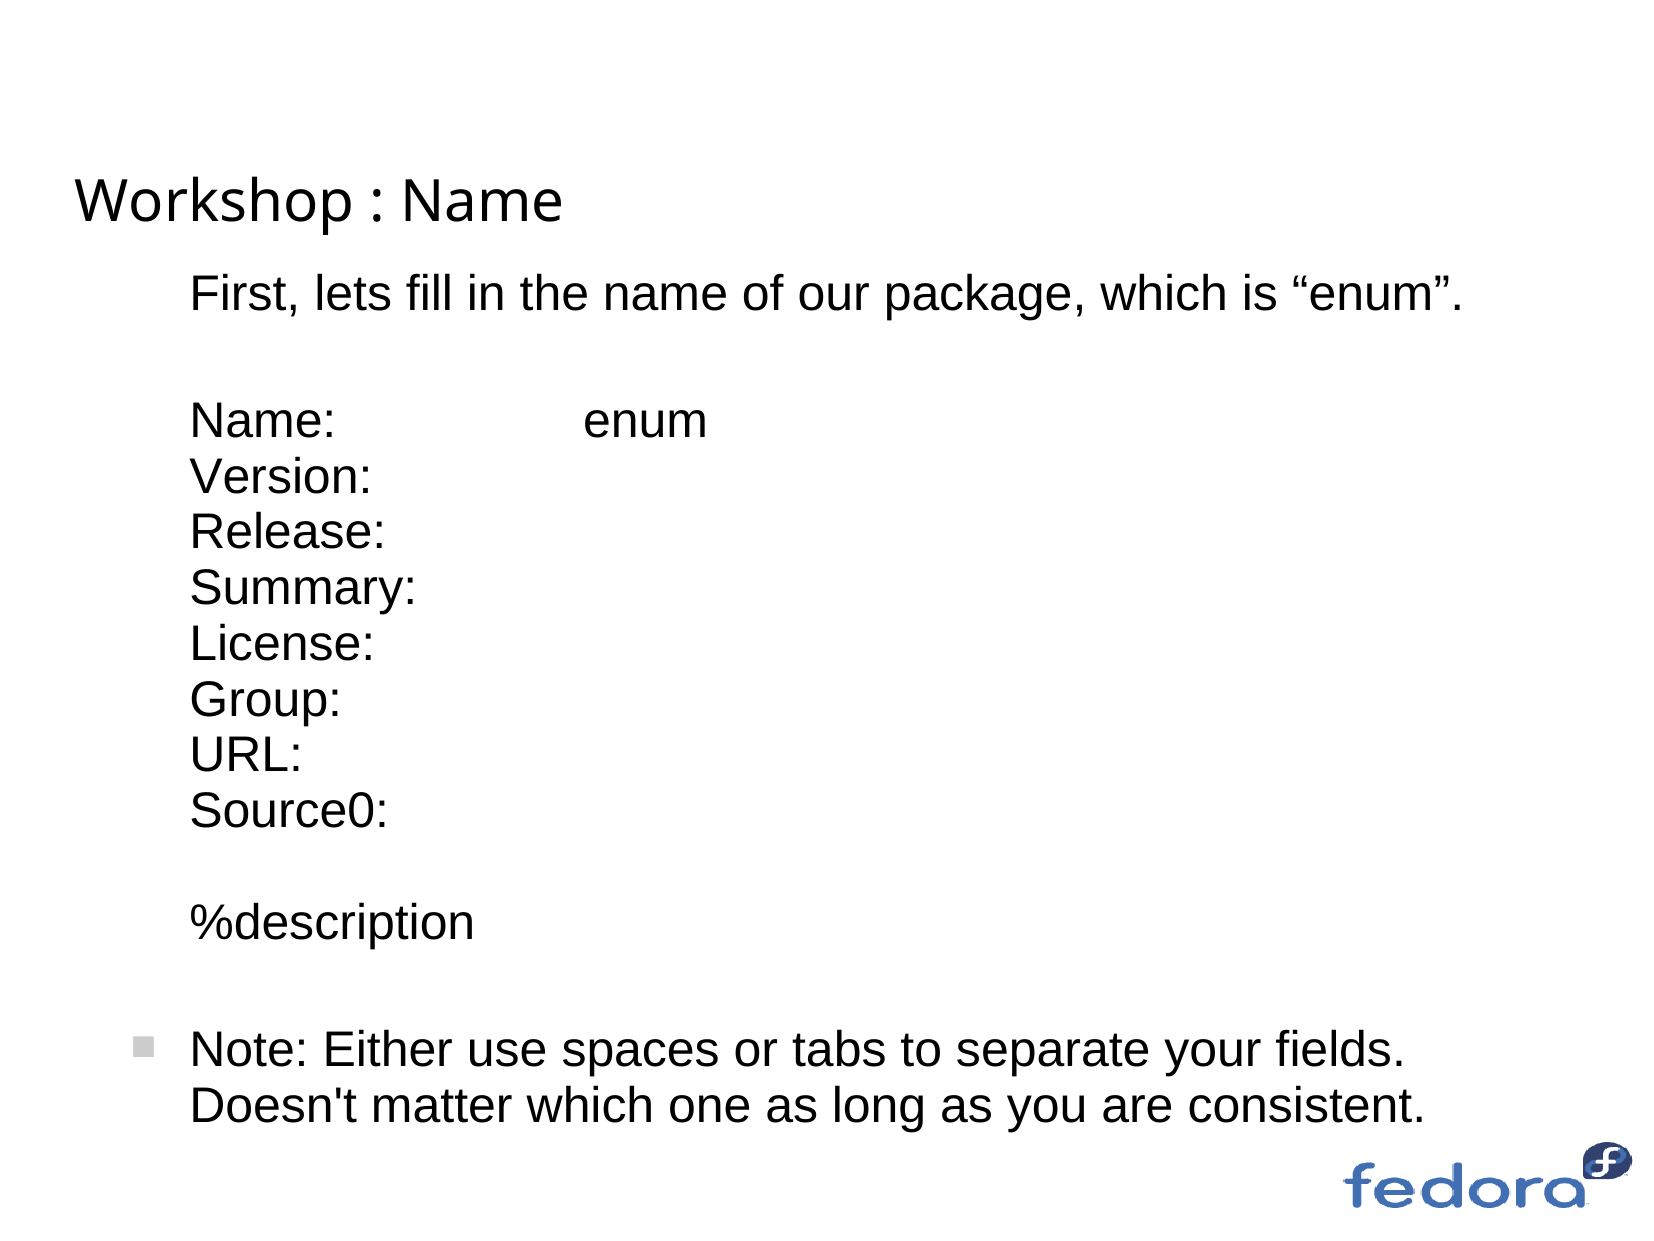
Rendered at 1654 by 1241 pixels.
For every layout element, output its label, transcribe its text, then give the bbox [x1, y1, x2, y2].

list First, lets fill in the name of our package, which is “enum”. Name: enum Version: Release: Summary: License: Group: URL: Source0: %description Note: Either use spaces or tabs to separate your fields. Doesn't matter which one as long as you are consistent. [77, 264, 1500, 1174]
picture [1332, 1124, 1651, 1227]
title Workshop : Name [74, 140, 1506, 259]
